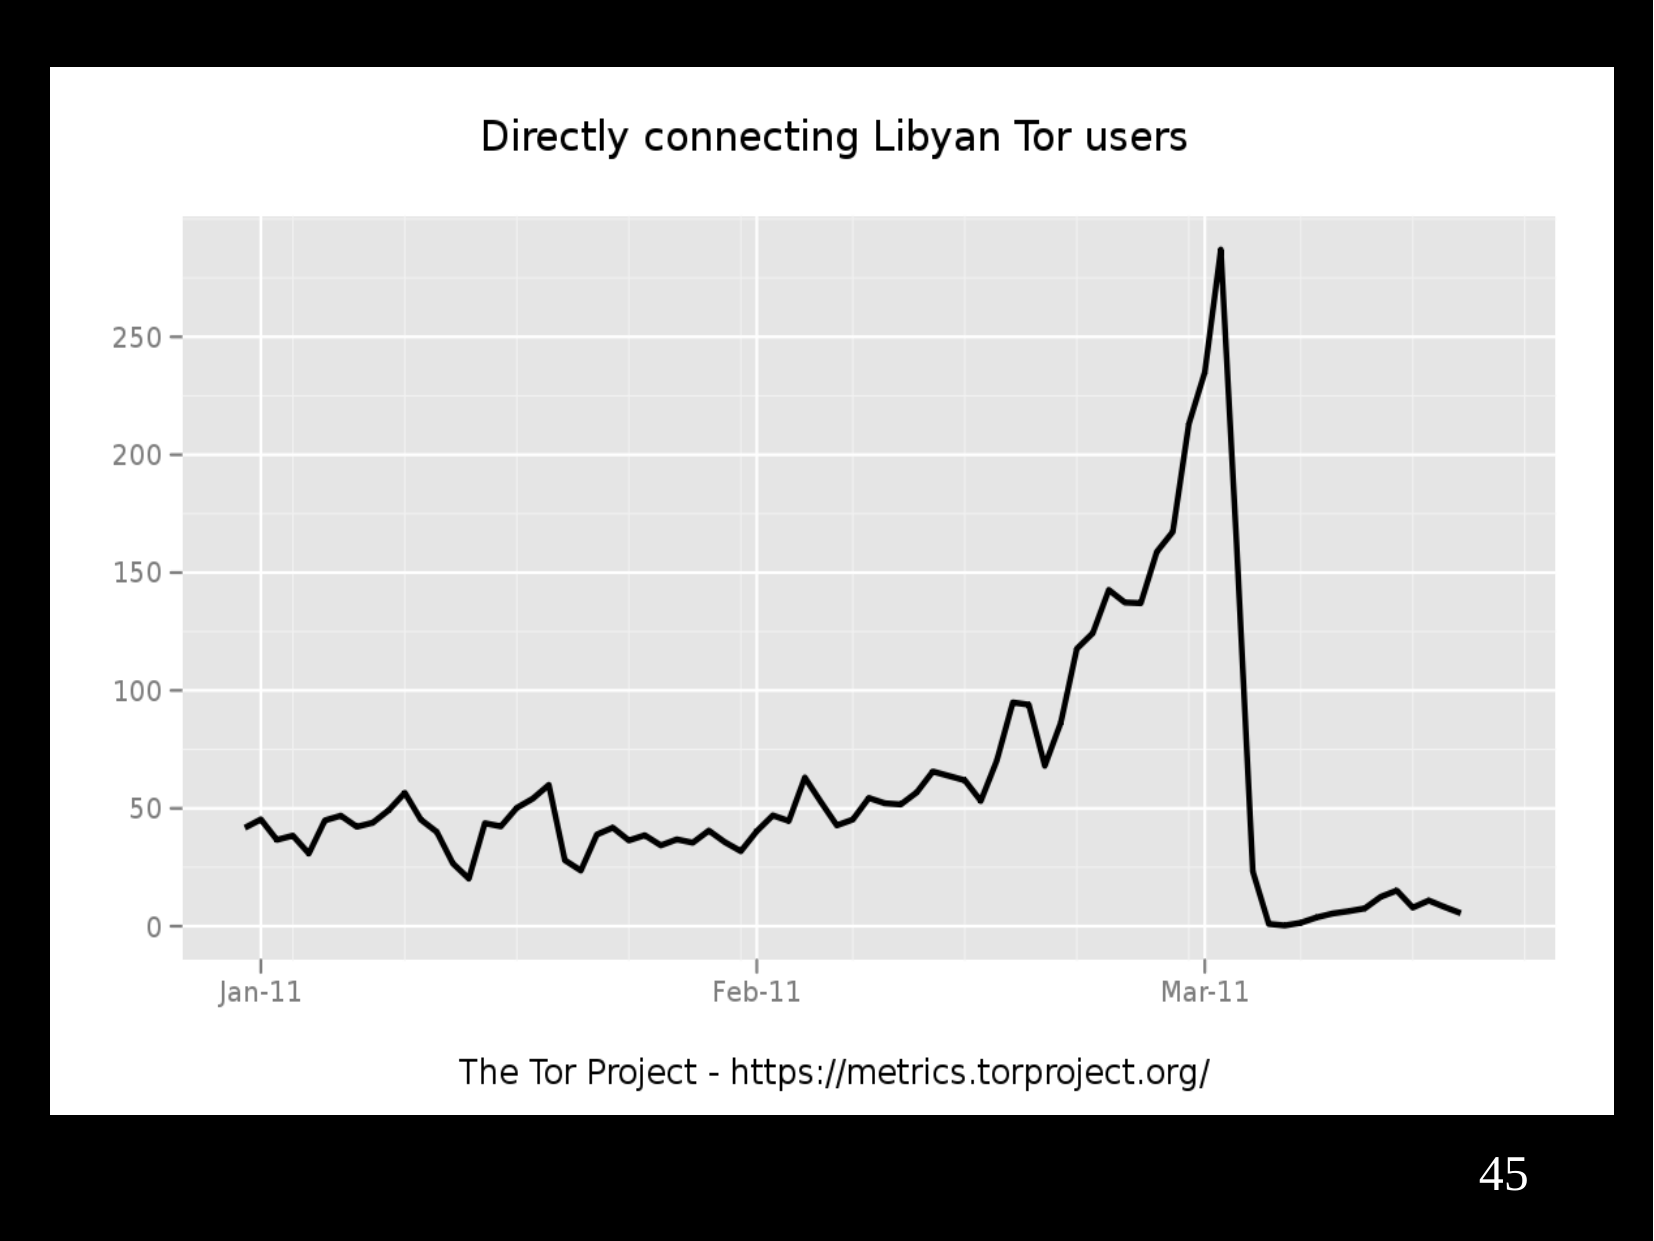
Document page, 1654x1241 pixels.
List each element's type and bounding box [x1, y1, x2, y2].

picture [50, 67, 1614, 1115]
